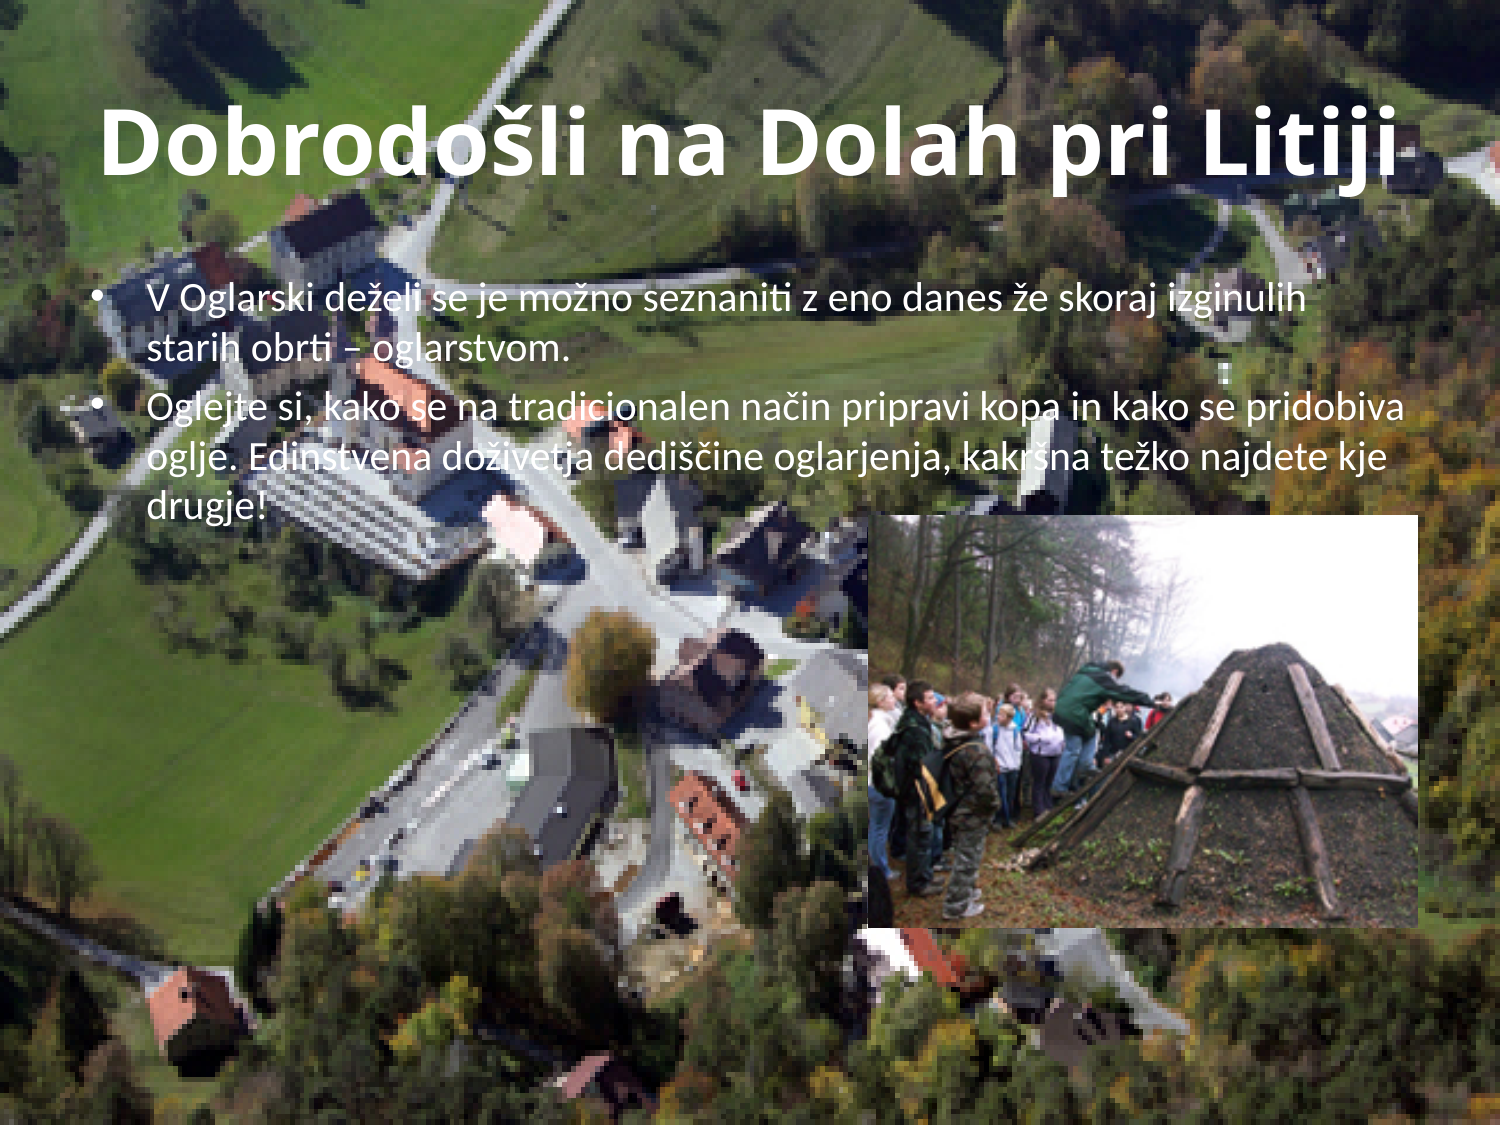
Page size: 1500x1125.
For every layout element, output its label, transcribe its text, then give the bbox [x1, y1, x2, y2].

picture [0, 0, 1500, 1125]
list V Oglarski deželi se je možno seznaniti z eno danes že skoraj izginulih starih obrti – oglarstvom. Oglejte si, kako se na tradicionalen način pripravi kopa in kako se pridobiva oglje. Edinstvena doživetja dediščine oglarjenja, kakršna težko najdete kje drugje! [75, 262, 1425, 1005]
title Dobrodošli na Dolah pri Litiji [75, 45, 1425, 233]
